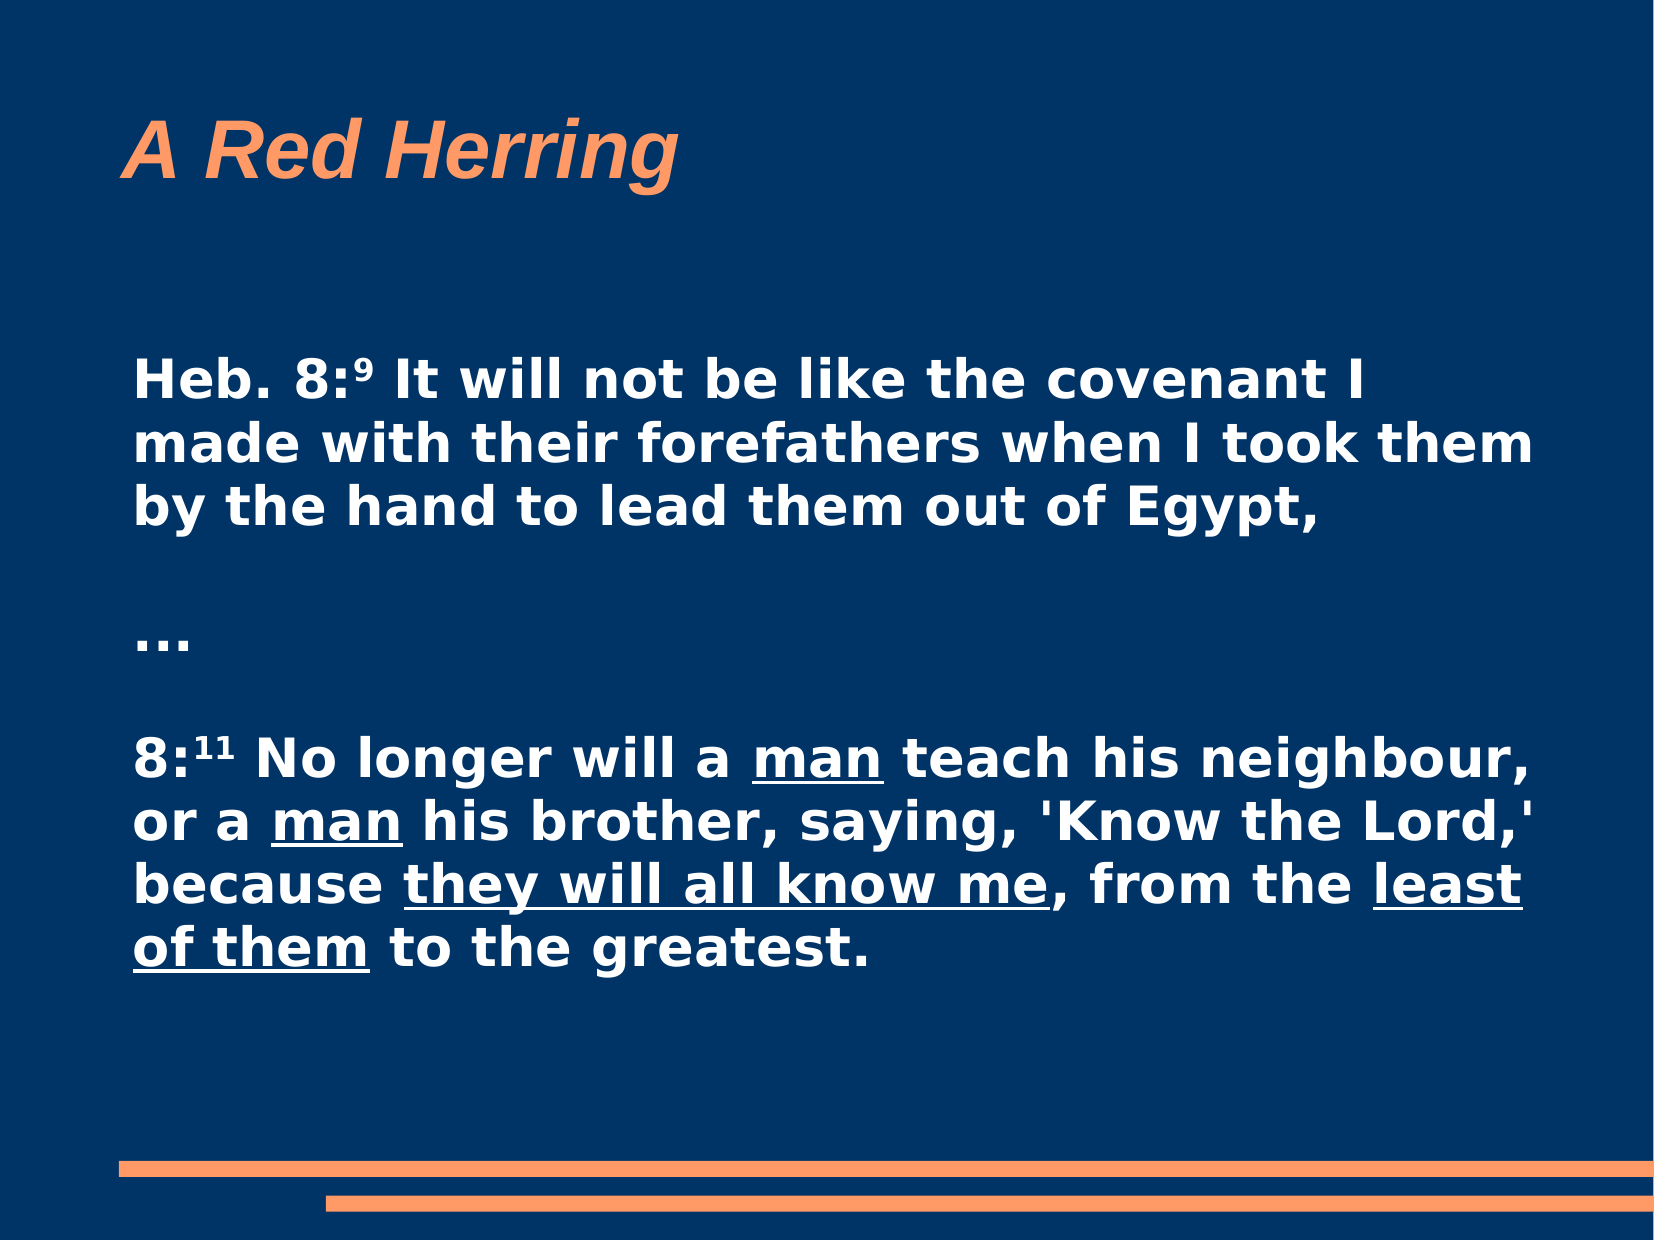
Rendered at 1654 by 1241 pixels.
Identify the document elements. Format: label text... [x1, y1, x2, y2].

text_box Heb. 8:9 It will not be like the covenant I made with their forefathers when I took them by the hand to lead them out of Egypt, ... 8:11 No longer will a man teach his neighbour, or a man his brother, saying, 'Know the Lord,' because they will all know me, from the least of them to the greatest. [118, 341, 1565, 1050]
title A Red Herring [121, 46, 1534, 254]
